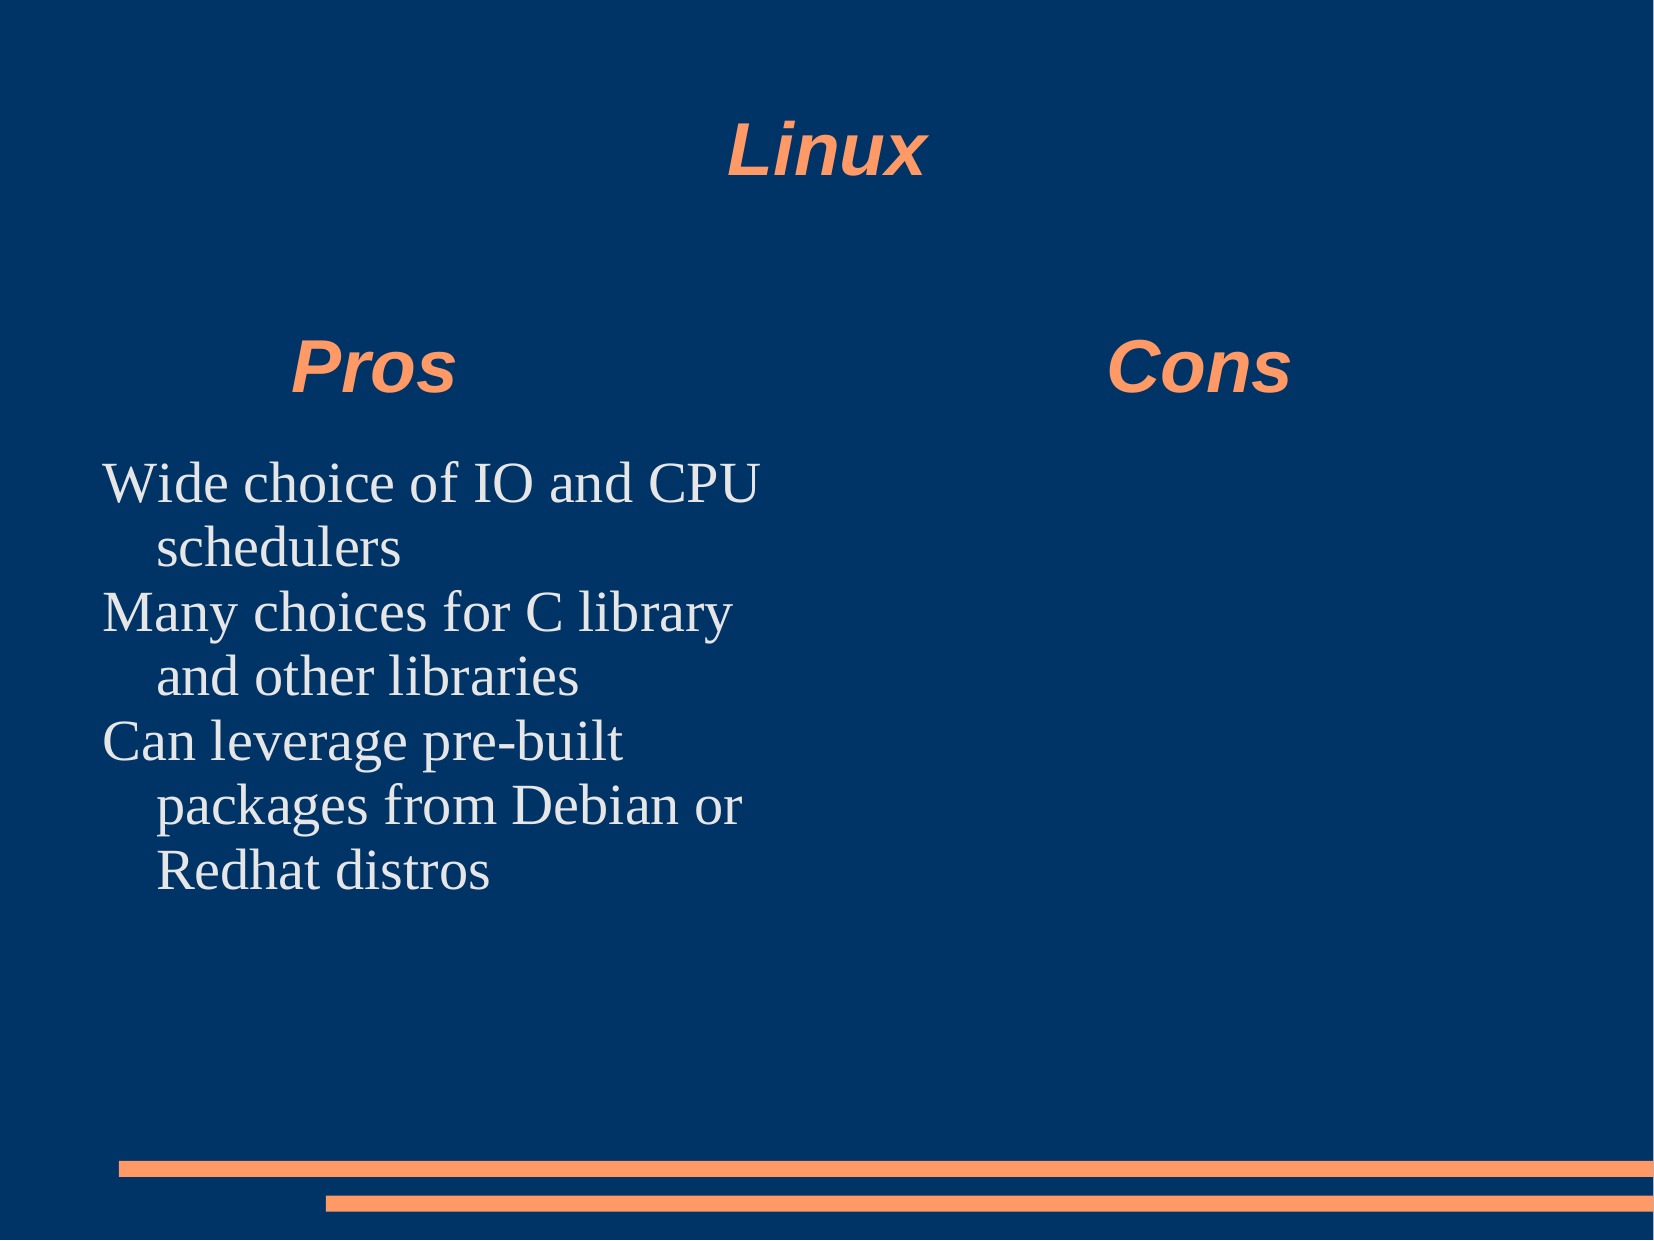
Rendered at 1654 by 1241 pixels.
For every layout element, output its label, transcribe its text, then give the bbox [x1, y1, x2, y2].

title Cons [937, 300, 1463, 433]
list Wide choice of IO and CPU schedulers Many choices for C library and other libraries Can leverage pre-built packages from Debian or Redhat distros [85, 450, 788, 1111]
title Pros [112, 300, 638, 433]
title Linux [121, 46, 1534, 254]
